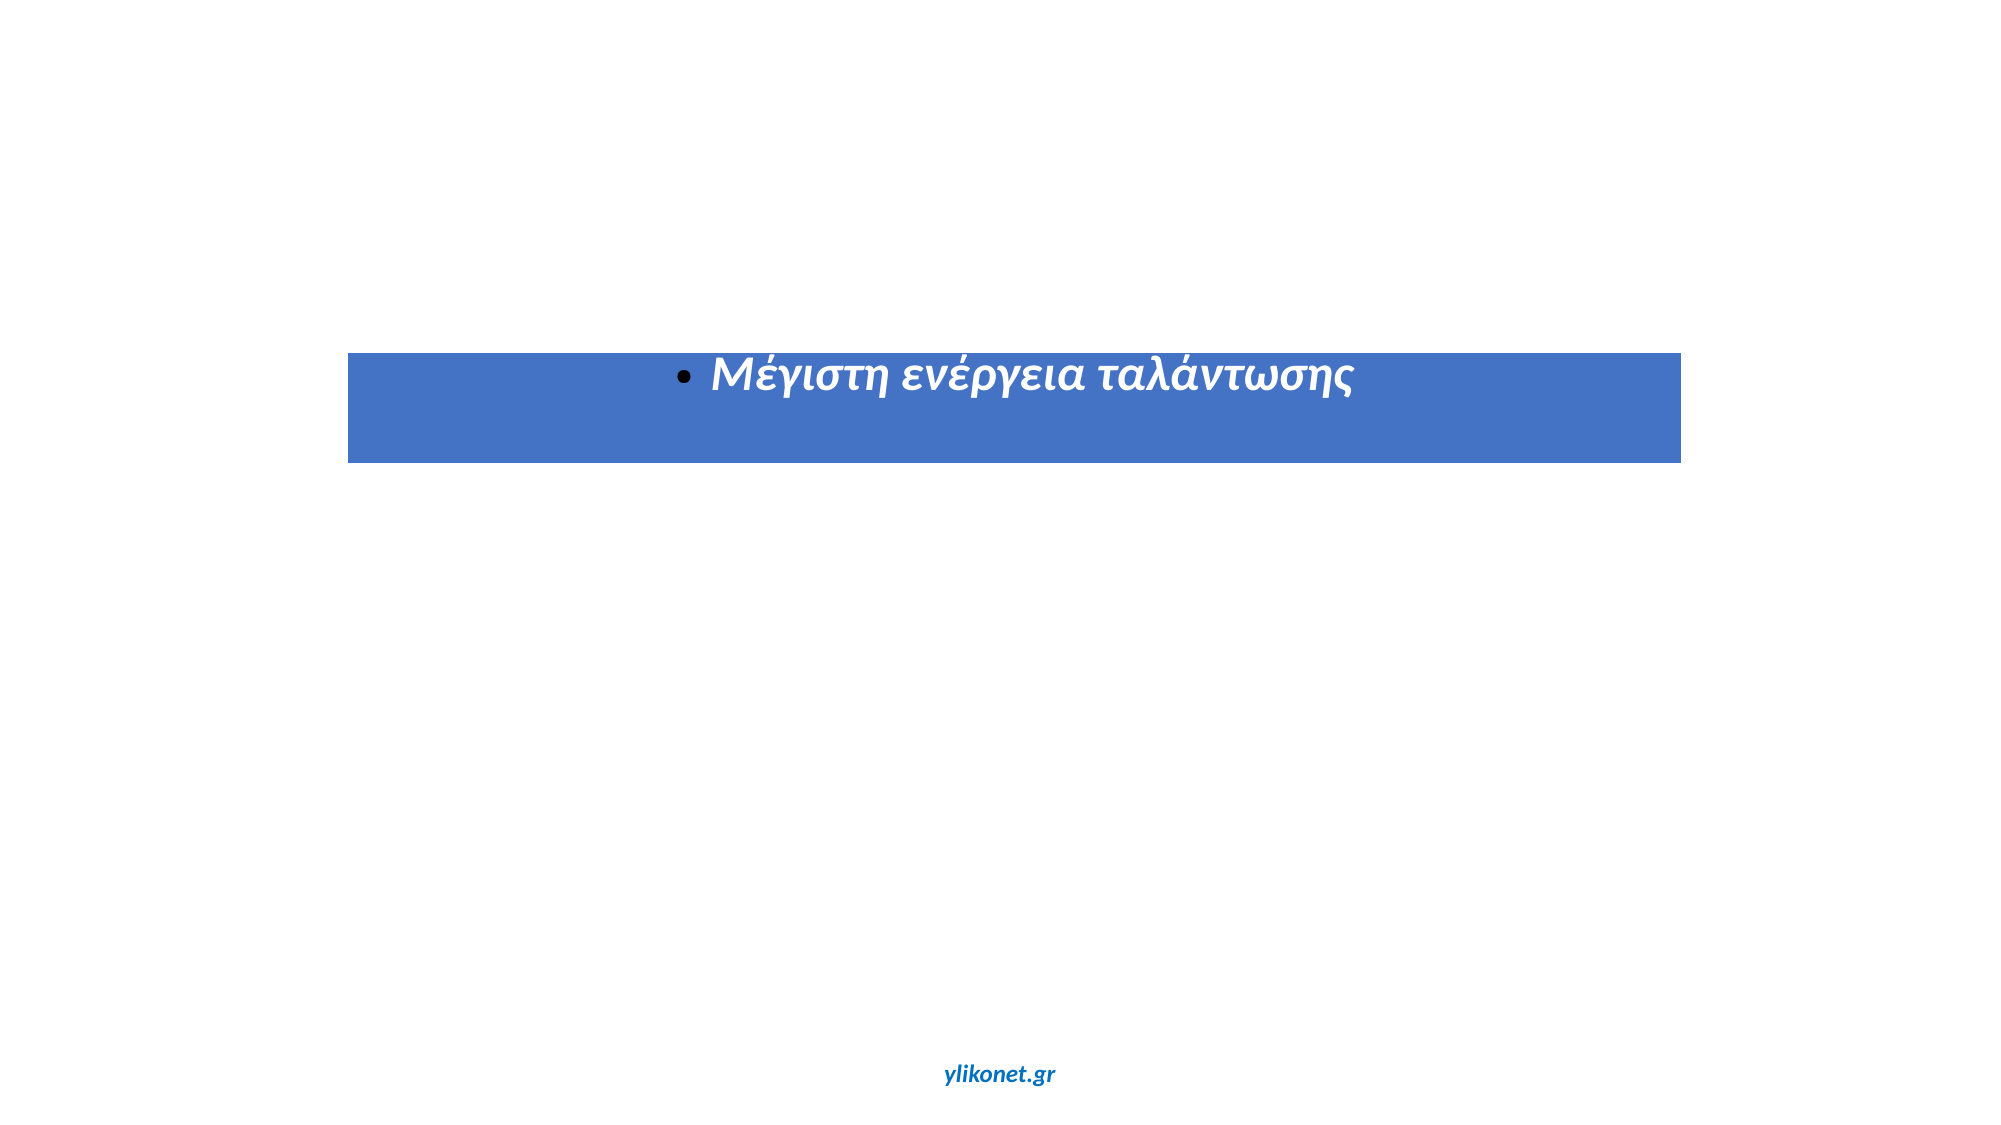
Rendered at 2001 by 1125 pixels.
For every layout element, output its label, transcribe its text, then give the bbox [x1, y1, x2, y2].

table_header Μέγιστη ενέργεια ταλάντωσης [348, 353, 1681, 463]
text_box ylikonet.gr [683, 1042, 1317, 1103]
